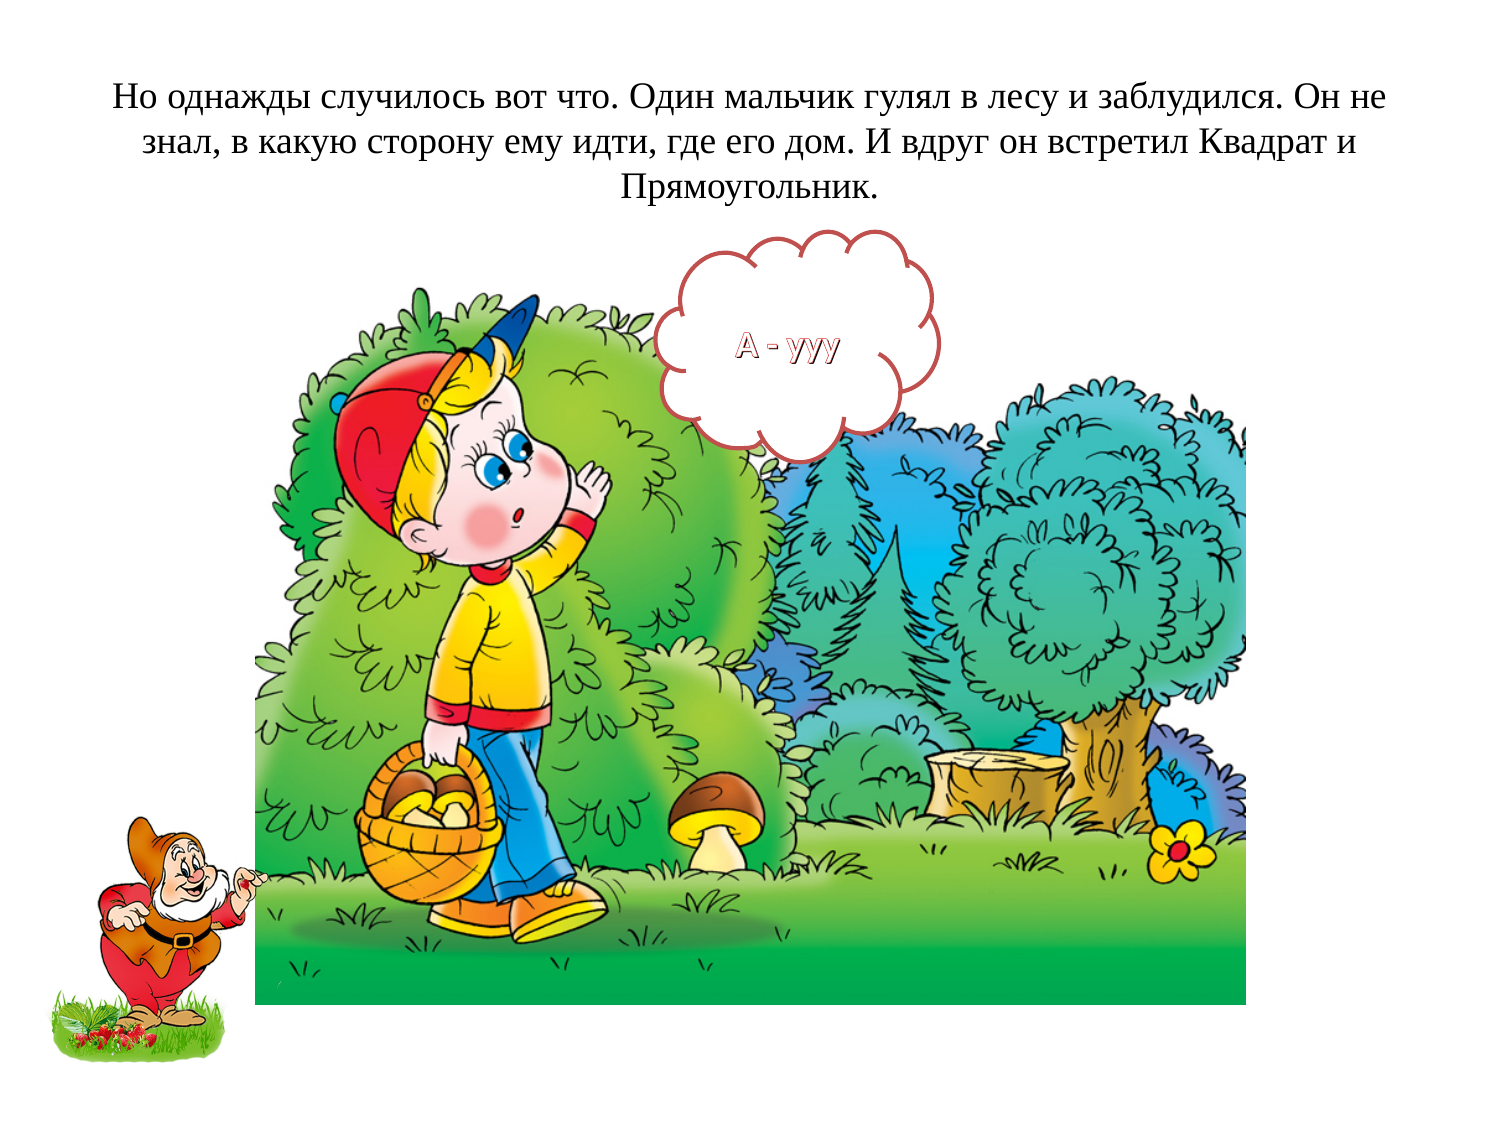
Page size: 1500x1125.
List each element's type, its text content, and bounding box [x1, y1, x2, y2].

text_box А - ууу [655, 231, 940, 463]
picture [41, 262, 1246, 1063]
title Но однажды случилось вот что. Один мальчик гулял в лесу и заблудился. Он не знал, в какую сторону ему идти, где его дом. И вдруг он встретил Квадрат и Прямоугольник. [75, 45, 1426, 233]
